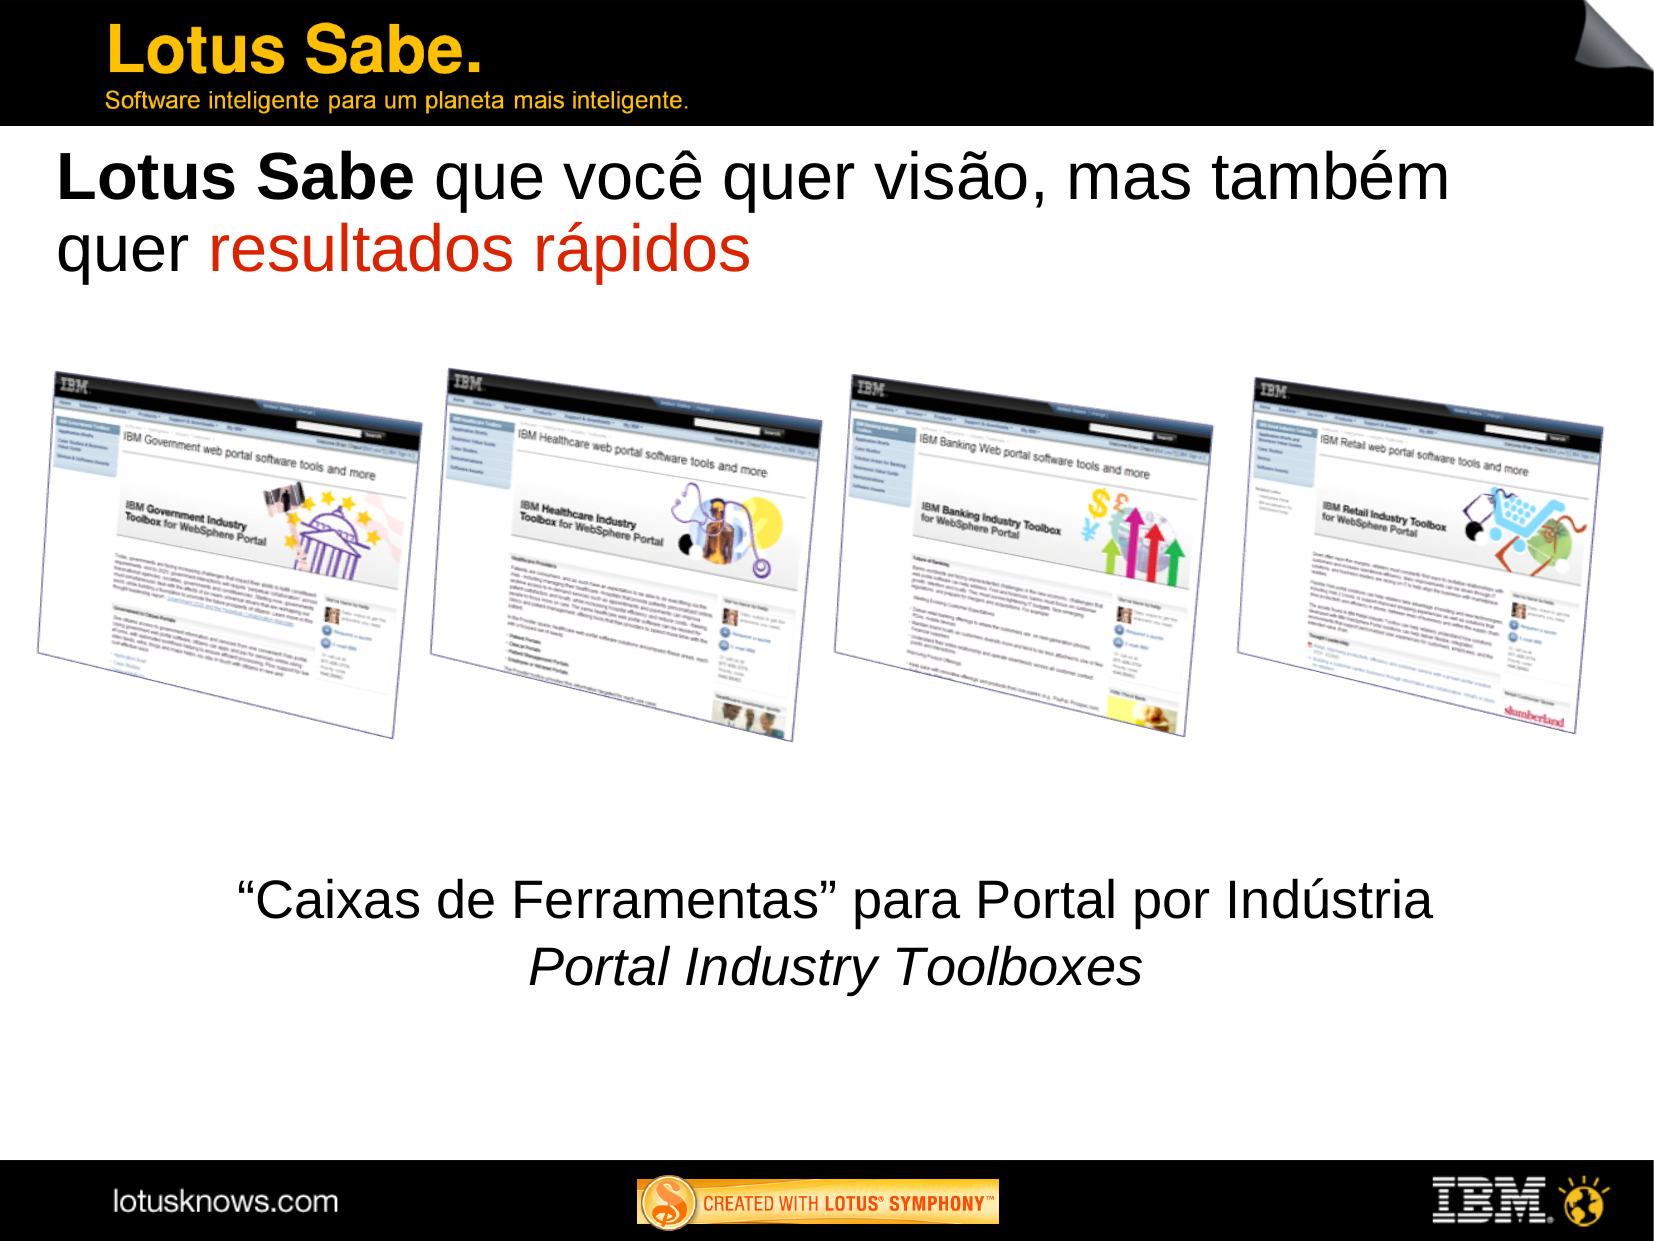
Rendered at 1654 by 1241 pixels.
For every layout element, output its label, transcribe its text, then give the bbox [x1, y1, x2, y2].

text_box “Caixas de Ferramentas” para Portal por Indústria Portal Industry Toolboxes [118, 853, 1536, 1004]
picture [34, 368, 426, 742]
picture [1234, 374, 1607, 737]
picture [831, 371, 1217, 740]
picture [427, 365, 826, 745]
picture [0, 1160, 1654, 1241]
title Lotus Sabe que você quer visão, mas também quer resultados rápidos [56, 140, 1595, 287]
picture [0, 0, 1654, 126]
